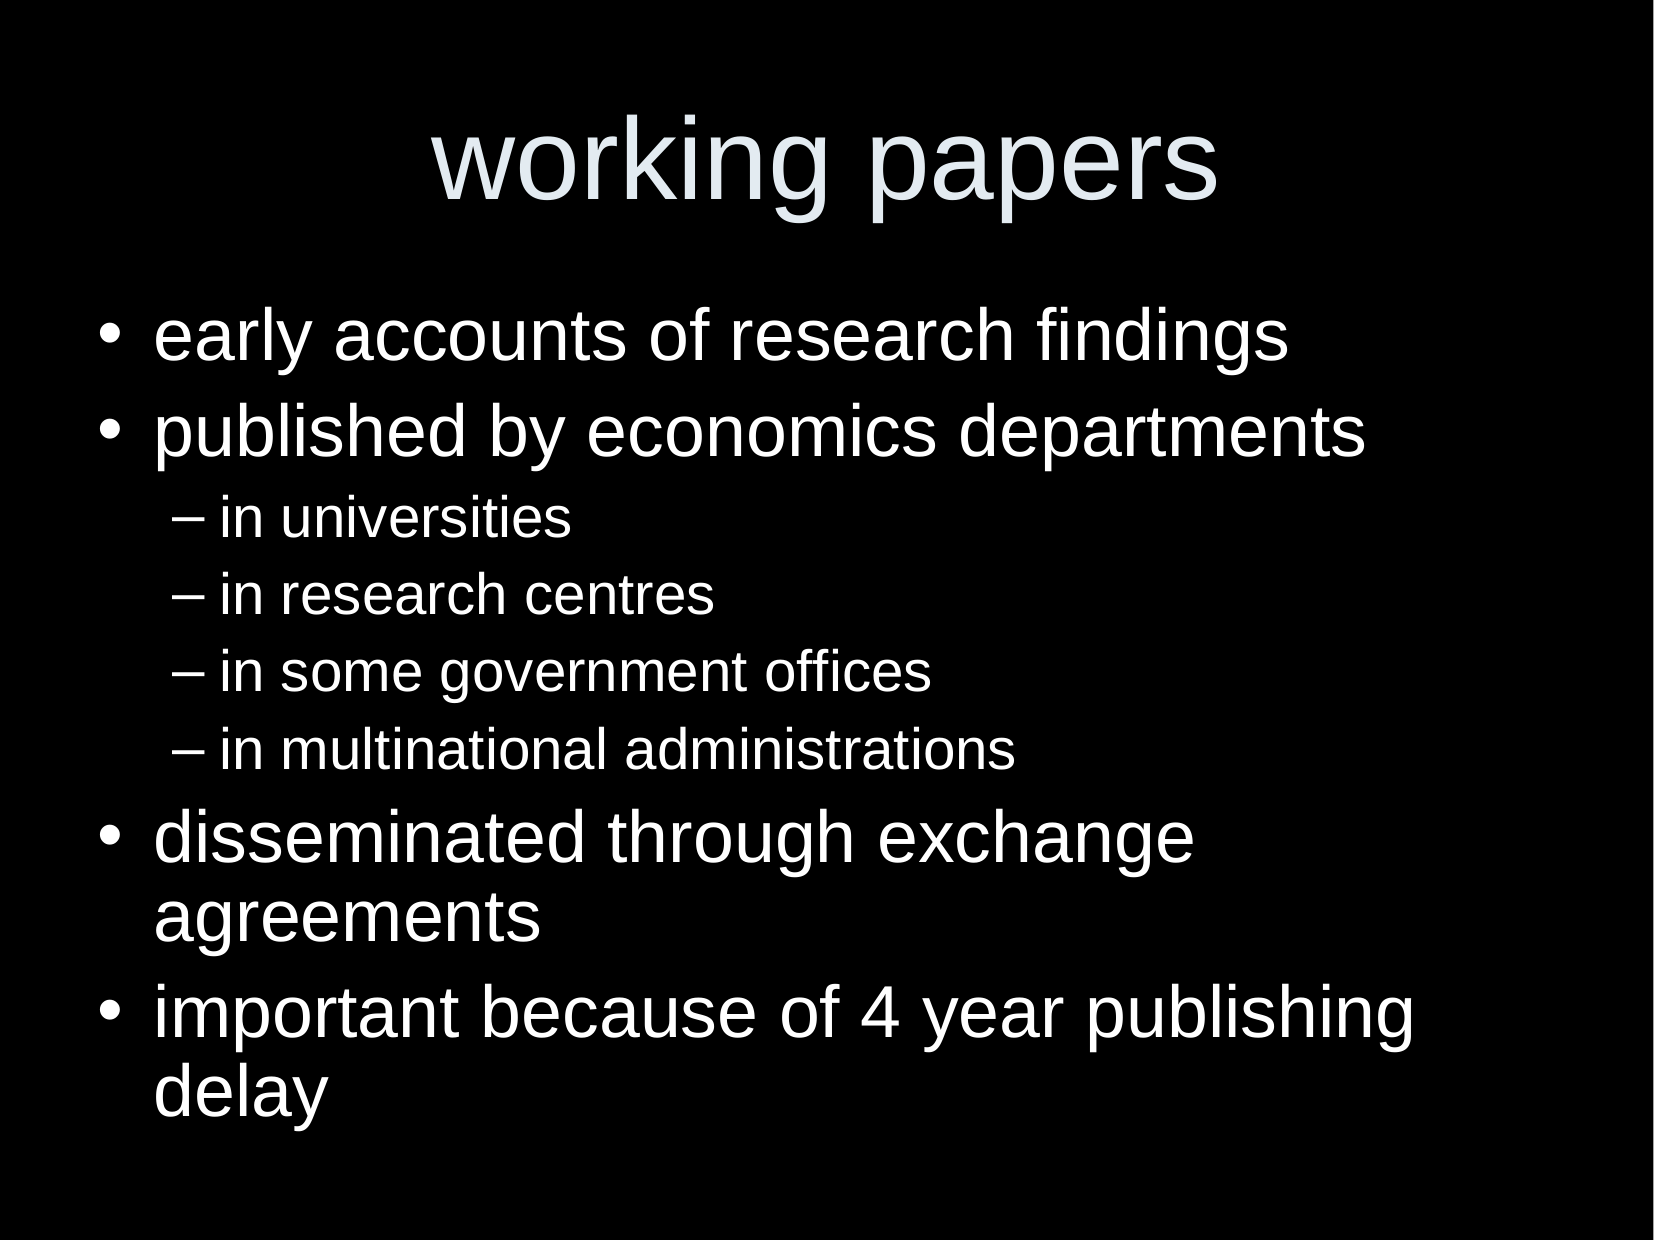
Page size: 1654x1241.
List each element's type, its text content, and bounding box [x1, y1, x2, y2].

list early accounts of research findings published by economics departments in universities in research centres in some government offices in multinational administrations disseminated through exchange agreements important because of 4 year publishing delay [82, 289, 1571, 1186]
title working papers [82, 49, 1571, 257]
